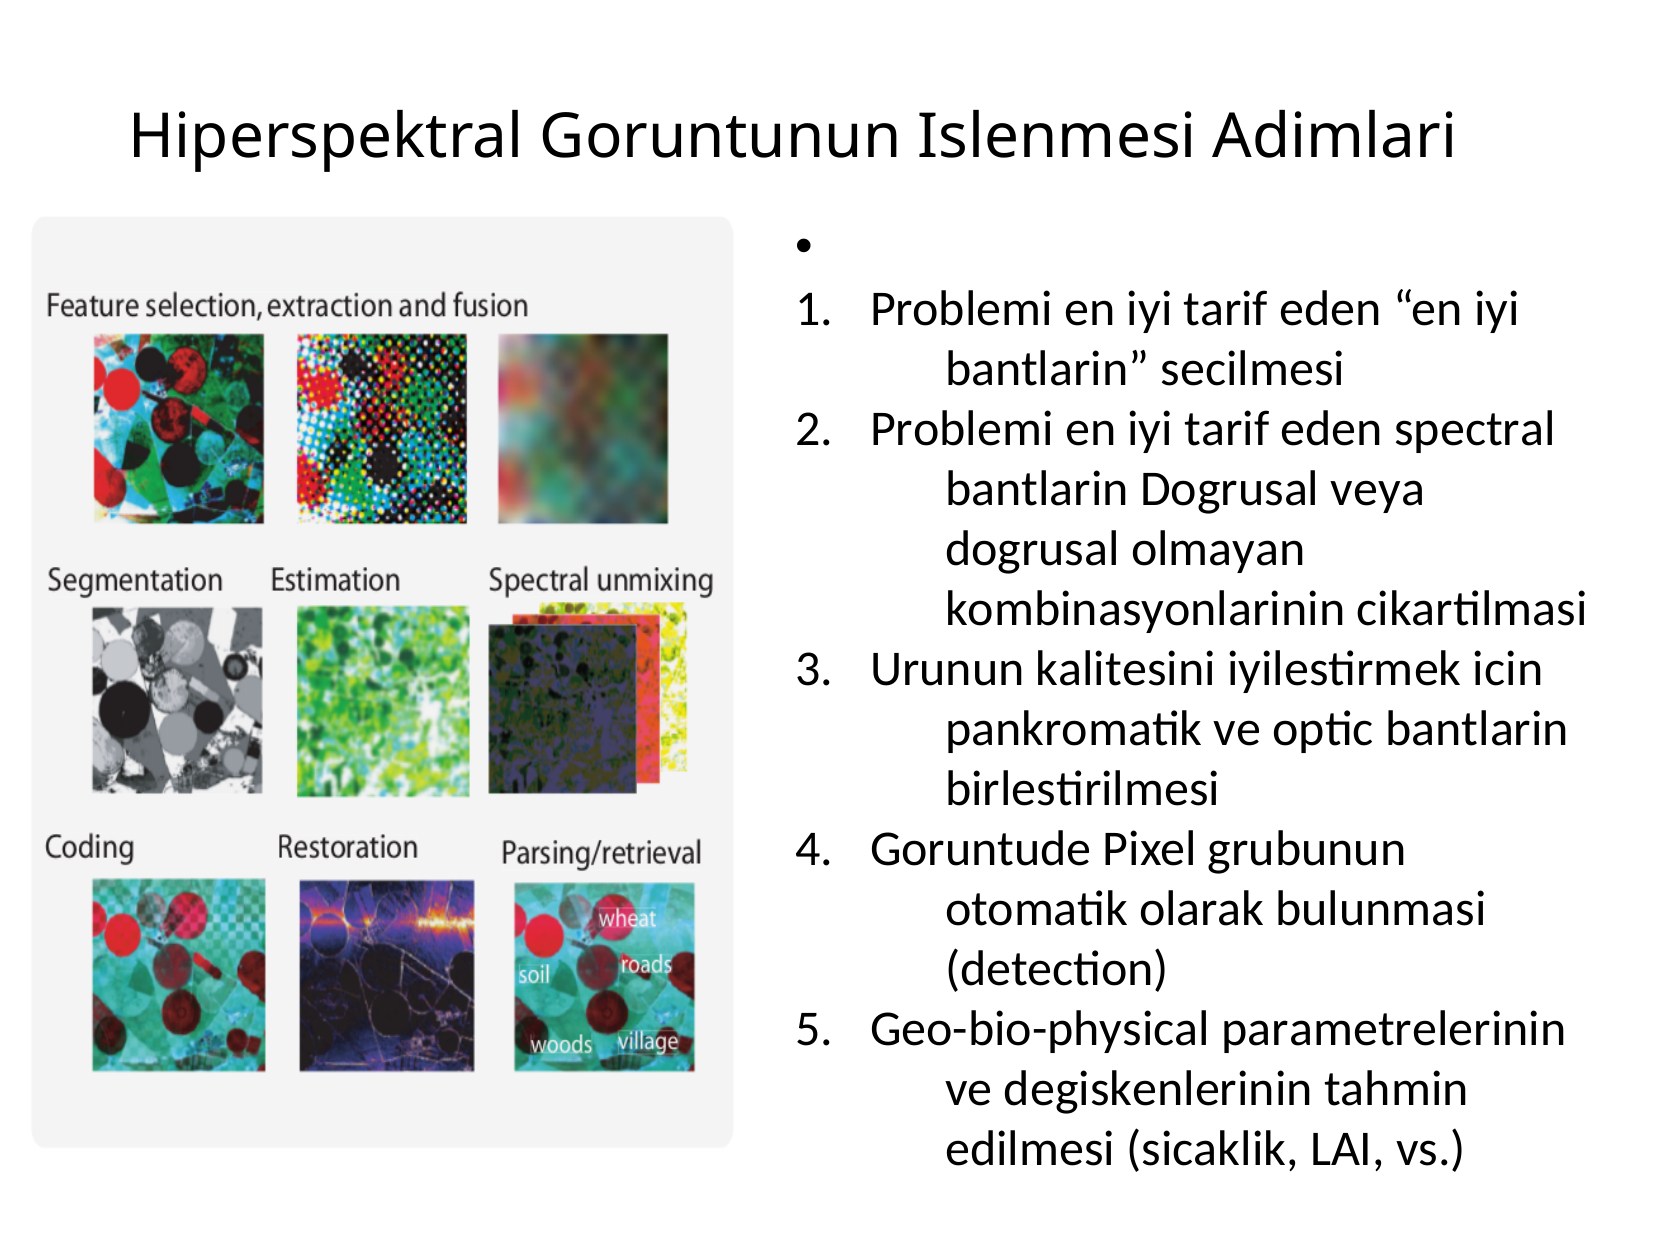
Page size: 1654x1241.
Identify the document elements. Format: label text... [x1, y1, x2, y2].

picture [26, 207, 745, 1158]
text_box Problemi en iyi tarif eden “en iyi bantlarin” secilmesi Problemi en iyi tarif eden spectral bantlarin Dogrusal veya dogrusal olmayan kombinasyonlarinin cikartilmasi Urunun kalitesini iyilestirmek icin pankromatik ve optic bantlarin birlestirilmesi Goruntude Pixel grubunun otomatik olarak bulunmasi (detection) Geo-bio-physical parametrelerinin ve degiskenlerinin tahmin edilmesi (sicaklik, LAI, vs.) [780, 208, 1605, 1183]
title Hiperspektral Goruntunun Islenmesi Adimlari [113, 66, 1540, 208]
